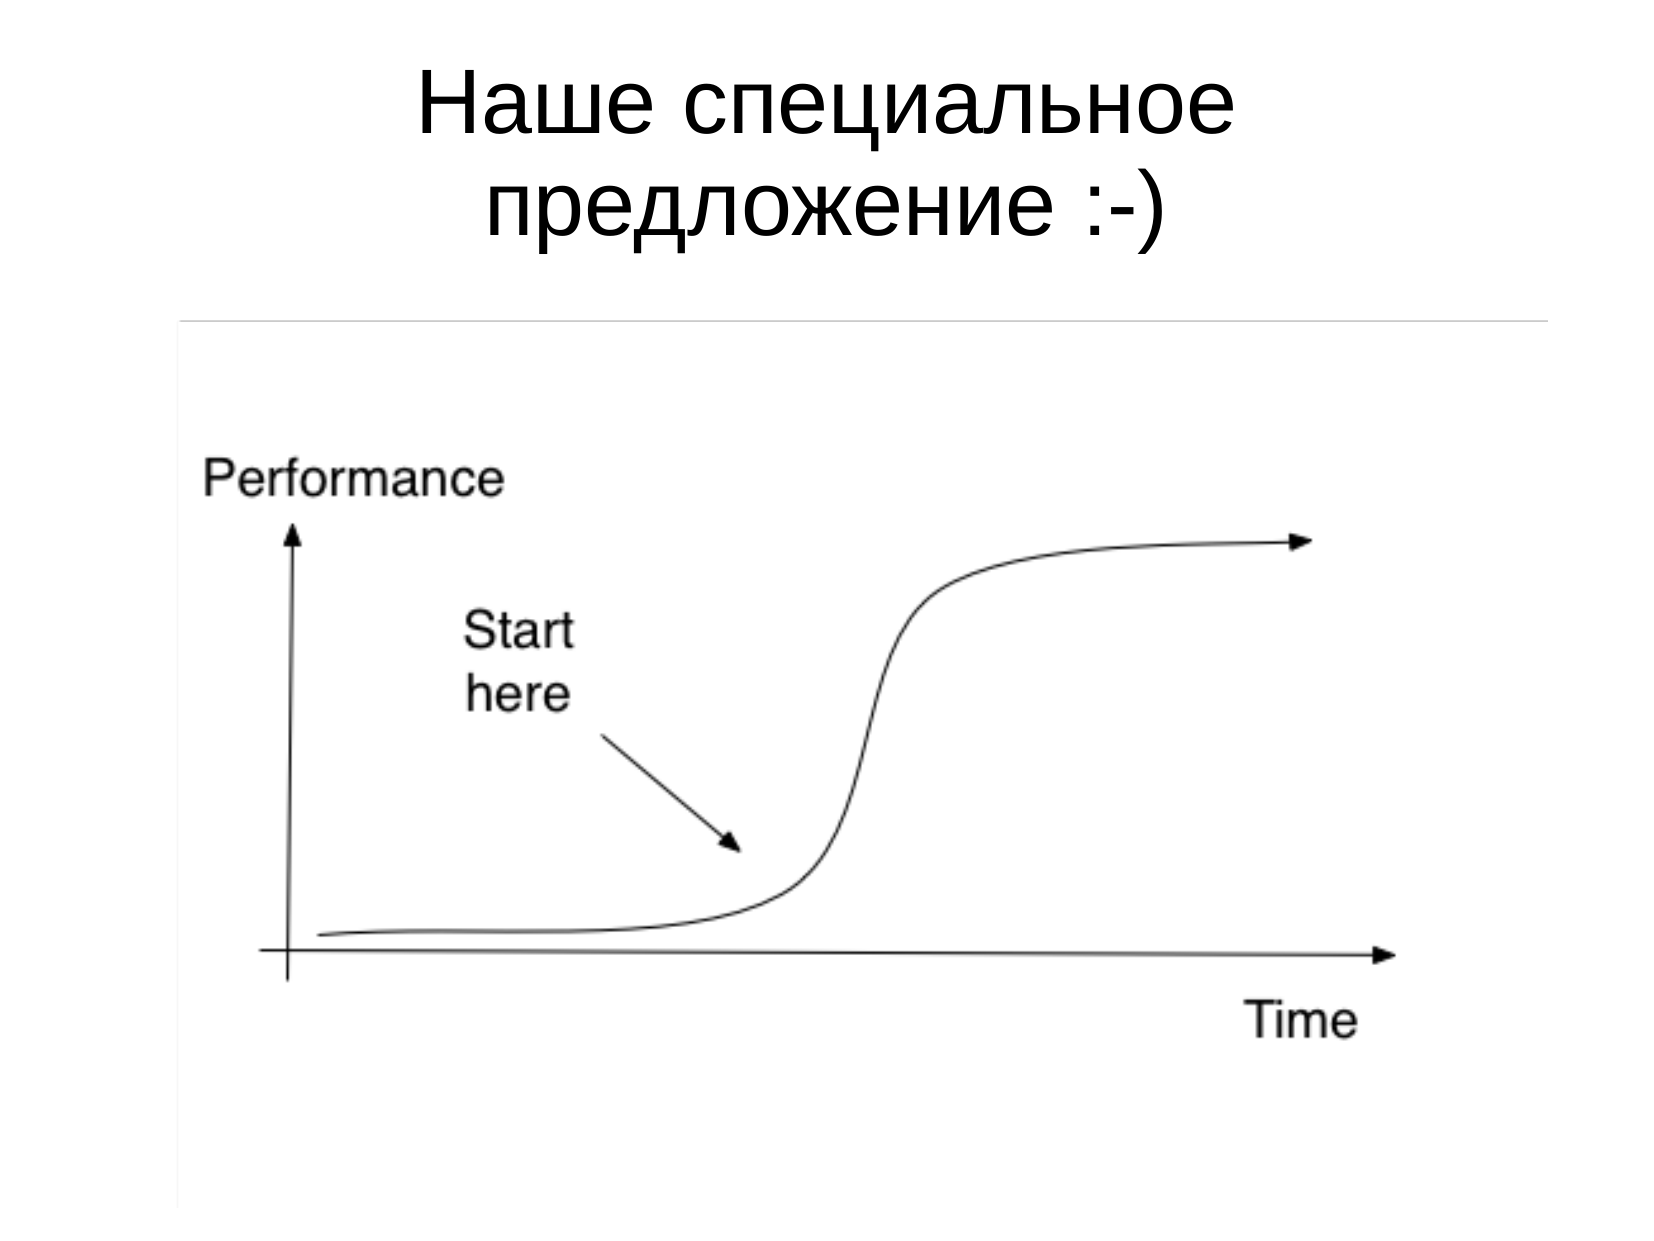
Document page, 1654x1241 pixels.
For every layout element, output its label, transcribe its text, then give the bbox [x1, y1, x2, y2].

picture [44, 289, 1548, 1208]
title Наше специальное предложение :-) [82, 49, 1571, 257]
